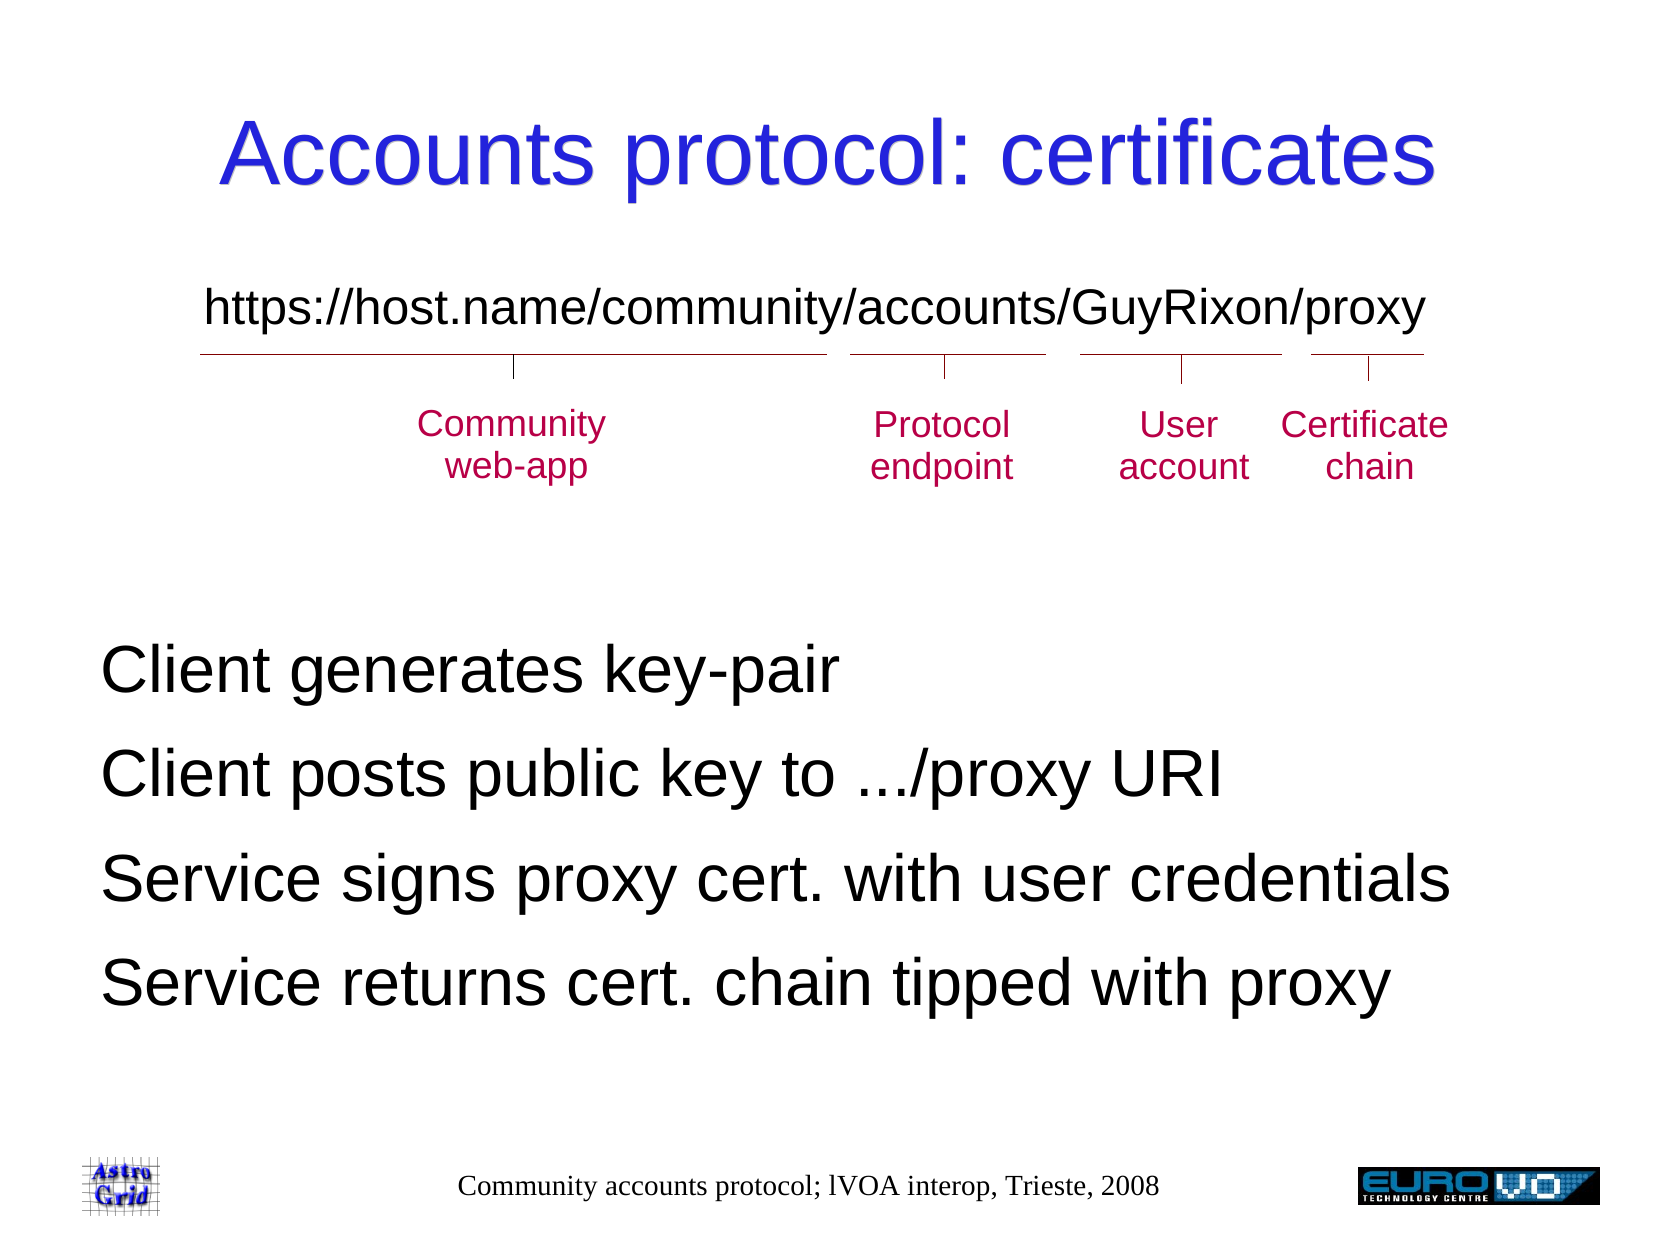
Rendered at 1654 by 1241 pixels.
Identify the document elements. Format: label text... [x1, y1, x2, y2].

text_box https://host.name/community/accounts/GuyRixon/proxy [188, 271, 1571, 345]
text_box Protocol endpoint [779, 395, 1068, 498]
title Accounts protocol: certificates [88, 49, 1571, 257]
picture [82, 1157, 160, 1216]
picture [1358, 1167, 1600, 1205]
list Client generates key-pair Client posts public key to .../proxy URI Service signs proxy cert. with user credentials Service returns cert. chain tipped with proxy [82, 631, 1571, 1137]
text_box User account [1068, 395, 1234, 498]
text_box Certificate chain [1234, 395, 1506, 498]
text_box Community web-app [307, 394, 727, 497]
